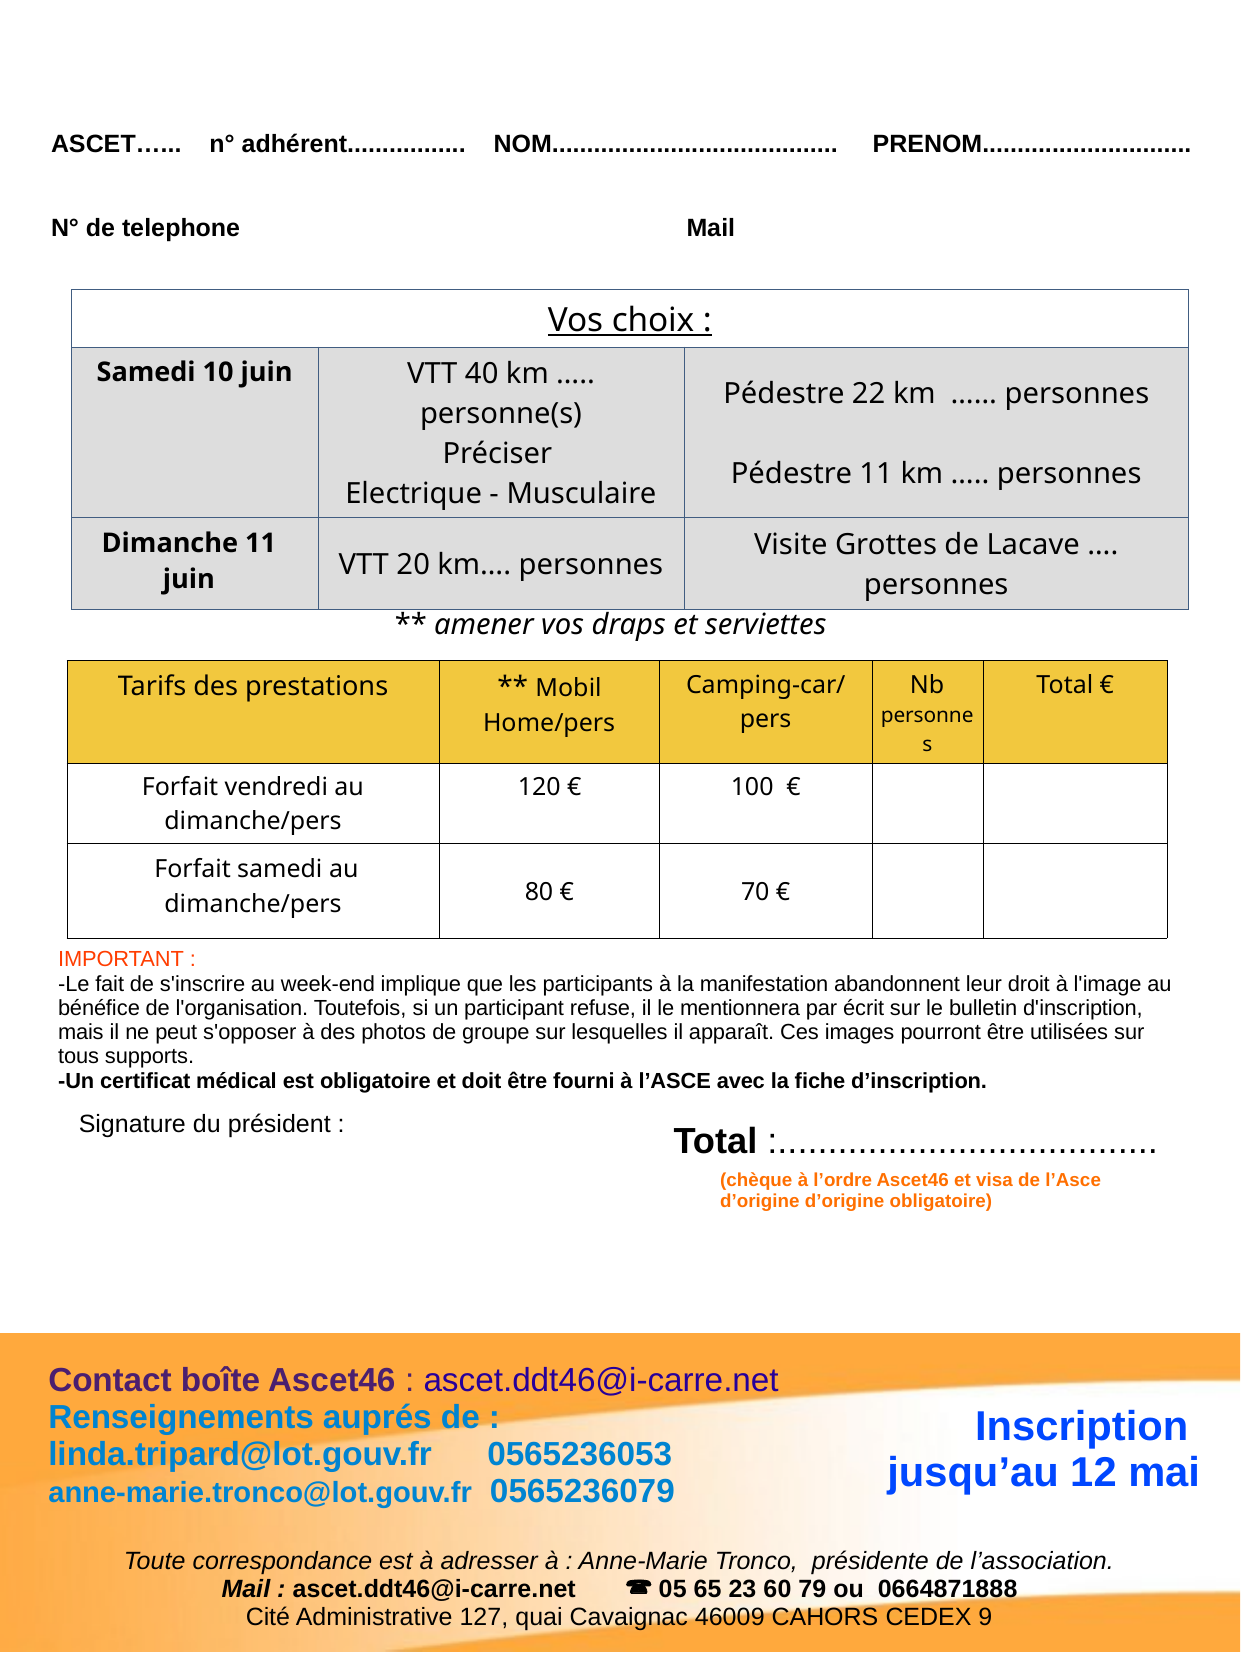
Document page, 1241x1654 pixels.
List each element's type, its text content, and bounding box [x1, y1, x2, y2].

table_cell [873, 764, 983, 843]
text_box Signature du président : [63, 1102, 415, 1146]
table_cell VTT 40 km ….. personne(s) Préciser Electrique - Musculaire [319, 348, 684, 517]
table_header Tarifs des prestations [68, 661, 439, 763]
text_box ** amener vos draps et serviettes [379, 595, 992, 667]
table_header Vos choix : [72, 290, 1188, 347]
table_header Camping-car/pers [660, 667, 872, 763]
table_header Total € [984, 661, 1167, 763]
text_box Inscription jusqu’au 12 mai [838, 1402, 1201, 1526]
table_cell Visite Grottes de Lacave …. personnes [685, 518, 1188, 609]
table_cell [984, 844, 1167, 938]
text_box (chèque à l’ordre Ascet46 et visa de l’Asce d’origine d’origine obligatoire) [705, 1161, 1173, 1242]
table_cell Dimanche 11 juin [72, 518, 318, 609]
text_box ASCET…... n° adhérent................. NOM......................................... PRENOM.............................. N° de telephone Mail [36, 122, 1210, 249]
table_cell VTT 20 km…. personnes [319, 518, 684, 609]
table_cell Samedi 10 juin [72, 348, 318, 517]
table_cell Forfait vendredi au dimanche/pers [68, 764, 439, 843]
picture [0, 1333, 1241, 1546]
table_cell 70 € [660, 844, 872, 938]
table_cell 80 € [440, 844, 659, 938]
table_cell 120 € [440, 764, 659, 843]
table_header ** Mobil Home/pers [440, 667, 659, 763]
table_cell Forfait samedi au dimanche/pers [68, 844, 439, 938]
text_box Toute correspondance est à adresser à : Anne-Marie Tronco, présidente de l’association. Mail : ascet.ddt46@i-carre.net  05 65 23 60 79 ou 0664871888 Cité Administrative 127, quai Cavaignac 46009 CAHORS CEDEX 9 [0, 1546, 1241, 1654]
text_box IMPORTANT : -Le fait de s'inscrire au week-end implique que les participants à la manifestation abandonnent leur droit à l'image au bénéfice de l'organisation. Toutefois, si un participant refuse, il le mentionnera par écrit sur le bulletin d'inscription, mais il ne peut s'opposer à des photos de groupe sur lesquelles il apparaît. Ces images pourront être utilisées sur tous supports. -Un certificat médical est obligatoire et doit être fourni à l’ASCE avec la fiche d’inscription. [43, 939, 1192, 1101]
table_cell [873, 844, 983, 938]
table_cell [984, 764, 1167, 843]
text_box Contact boîte Ascet46 : ascet.ddt46@i-carre.net Renseignements auprés de : linda.tripard@lot.gouv.fr 0565236053 anne-marie.tronco@lot.gouv.fr 0565236079 [48, 1361, 817, 1546]
table_cell 100 € [660, 764, 872, 843]
table_header Nb personnes [873, 667, 983, 763]
text_box Total :...................................... [608, 1113, 1173, 1204]
table_cell Pédestre 22 km …… personnes Pédestre 11 km ….. personnes [685, 348, 1188, 517]
